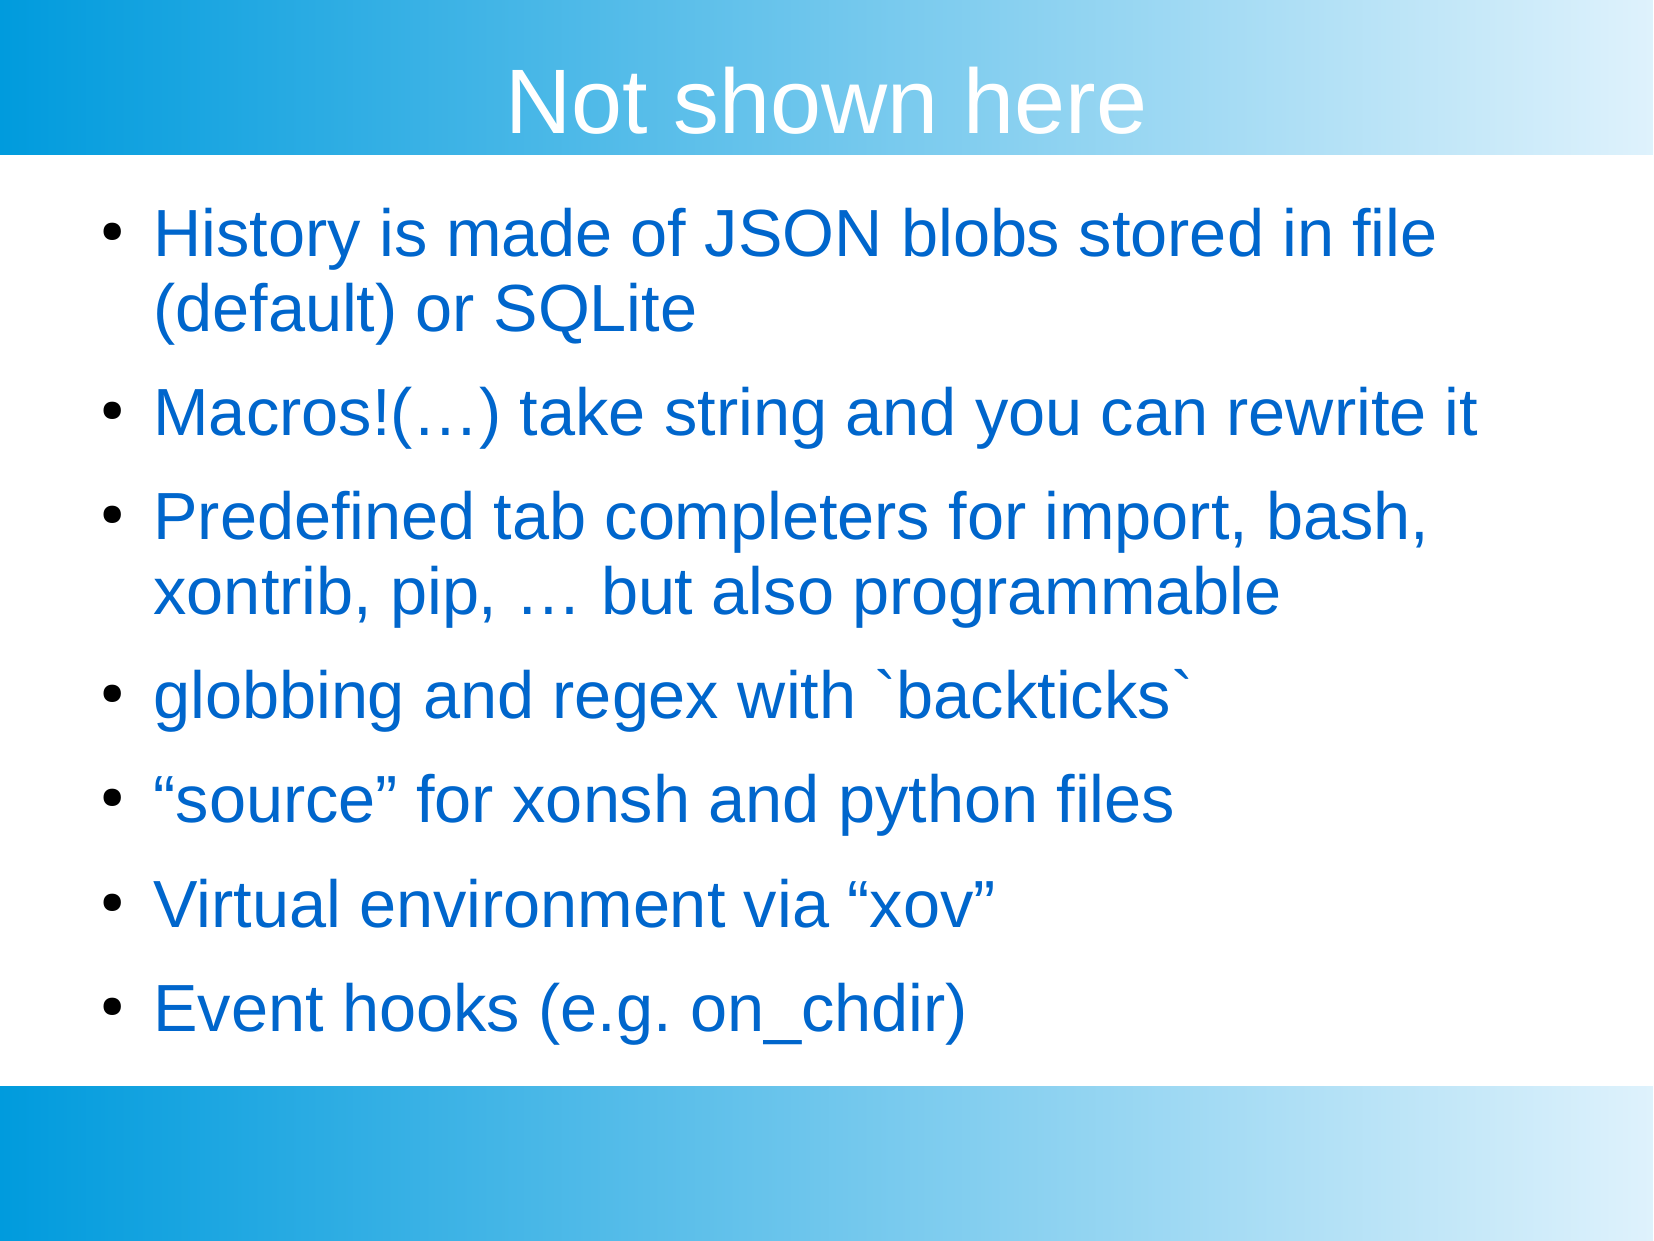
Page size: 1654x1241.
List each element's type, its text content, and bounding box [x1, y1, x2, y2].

title Not shown here [82, 49, 1571, 155]
list History is made of JSON blobs stored in file (default) or SQLite Macros!(…) take string and you can rewrite it Predefined tab completers for import, bash, xontrib, pip, … but also programmable globbing and regex with `backticks` “source” for xonsh and python files Virtual environment via “xov” Event hooks (e.g. on_chdir) [82, 195, 1571, 915]
